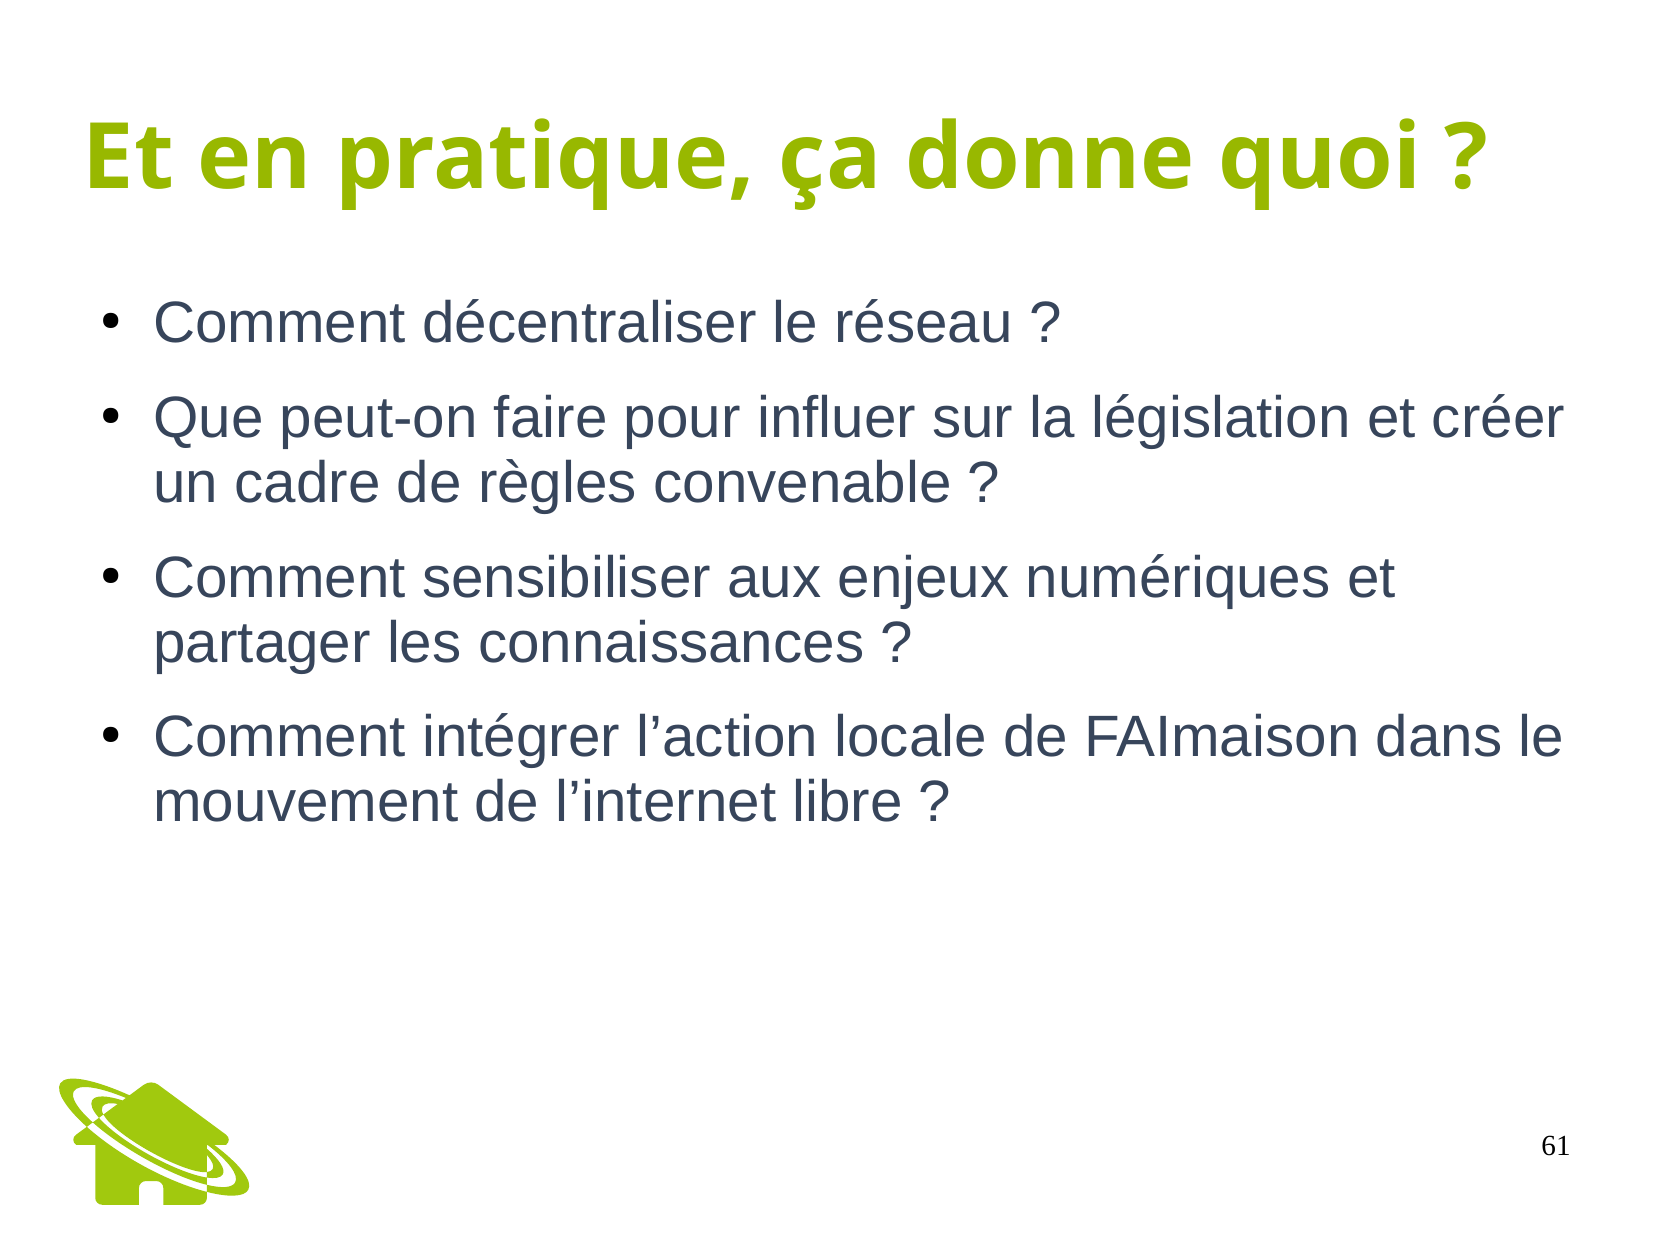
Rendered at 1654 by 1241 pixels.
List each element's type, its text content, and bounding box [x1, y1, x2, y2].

list Comment décentraliser le réseau ? Que peut-on faire pour influer sur la législation et créer un cadre de règles convenable ? Comment sensibiliser aux enjeux numériques et partager les connaissances ? Comment intégrer l’action locale de FAImaison dans le mouvement de l’internet libre ? [82, 290, 1571, 1010]
title Et en pratique, ça donne quoi ? [82, 49, 1571, 257]
